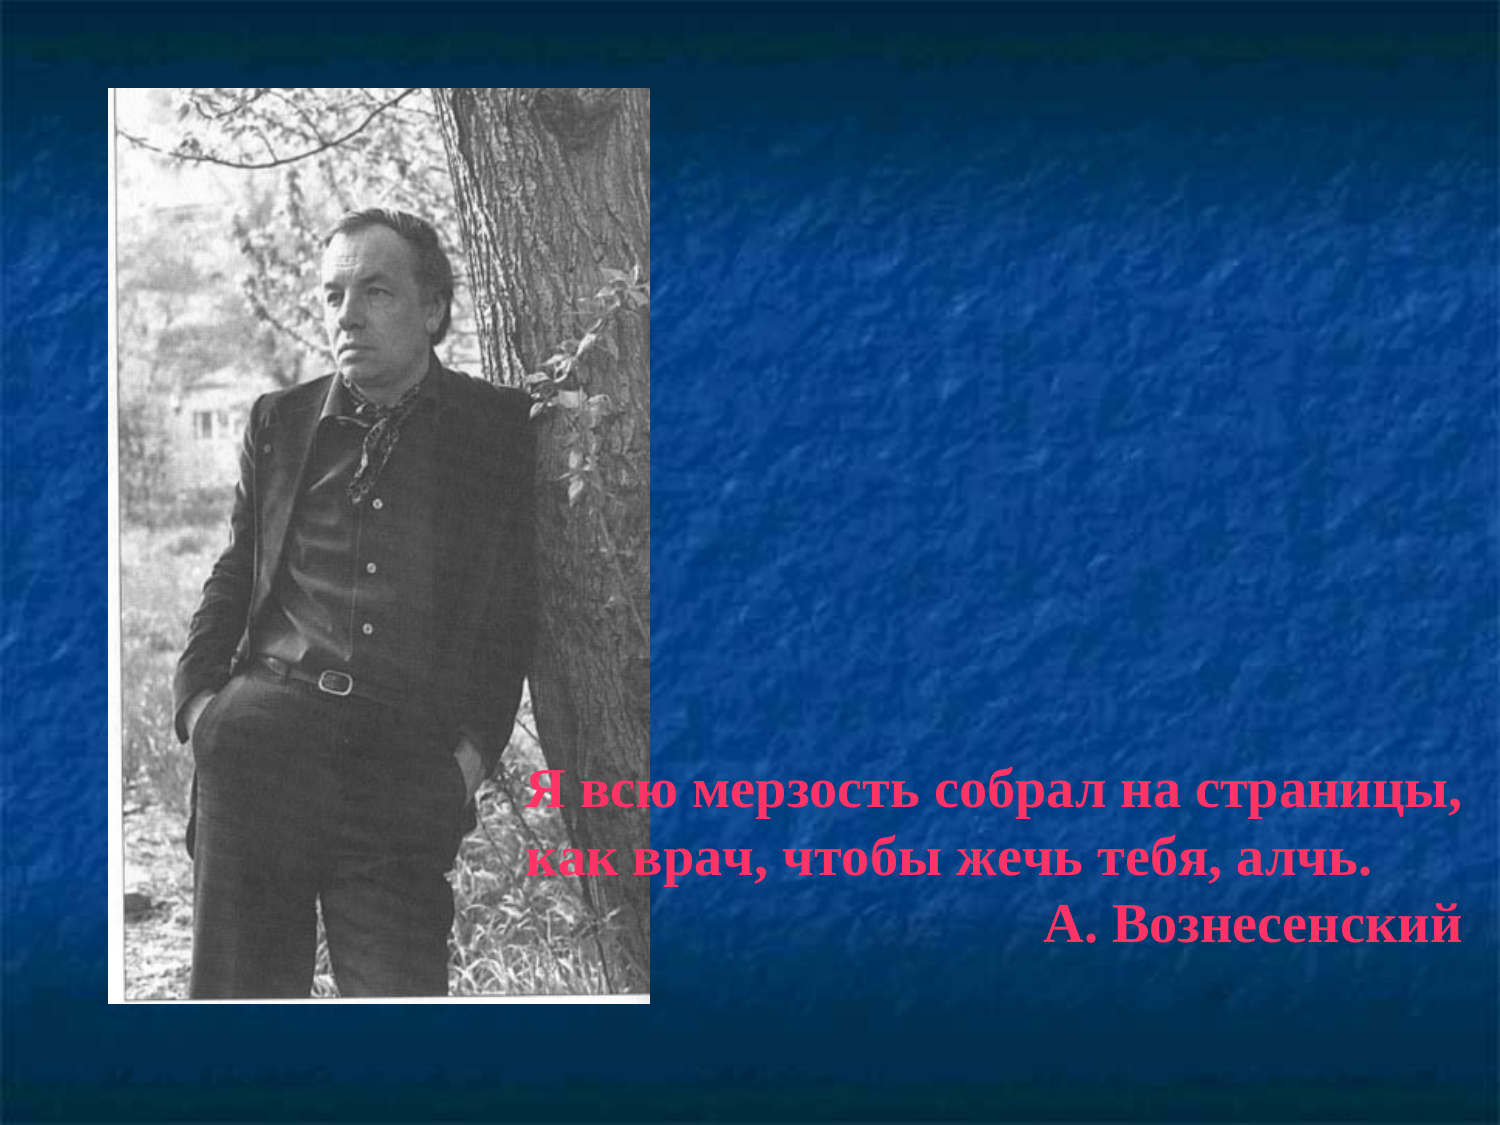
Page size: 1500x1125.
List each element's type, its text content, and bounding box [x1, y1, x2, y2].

text_box Я всю мерзость собрал на страницы, как врач, чтобы жечь тебя, алчь. А. Вознесенский [437, 743, 1500, 962]
picture [0, 0, 1500, 1125]
